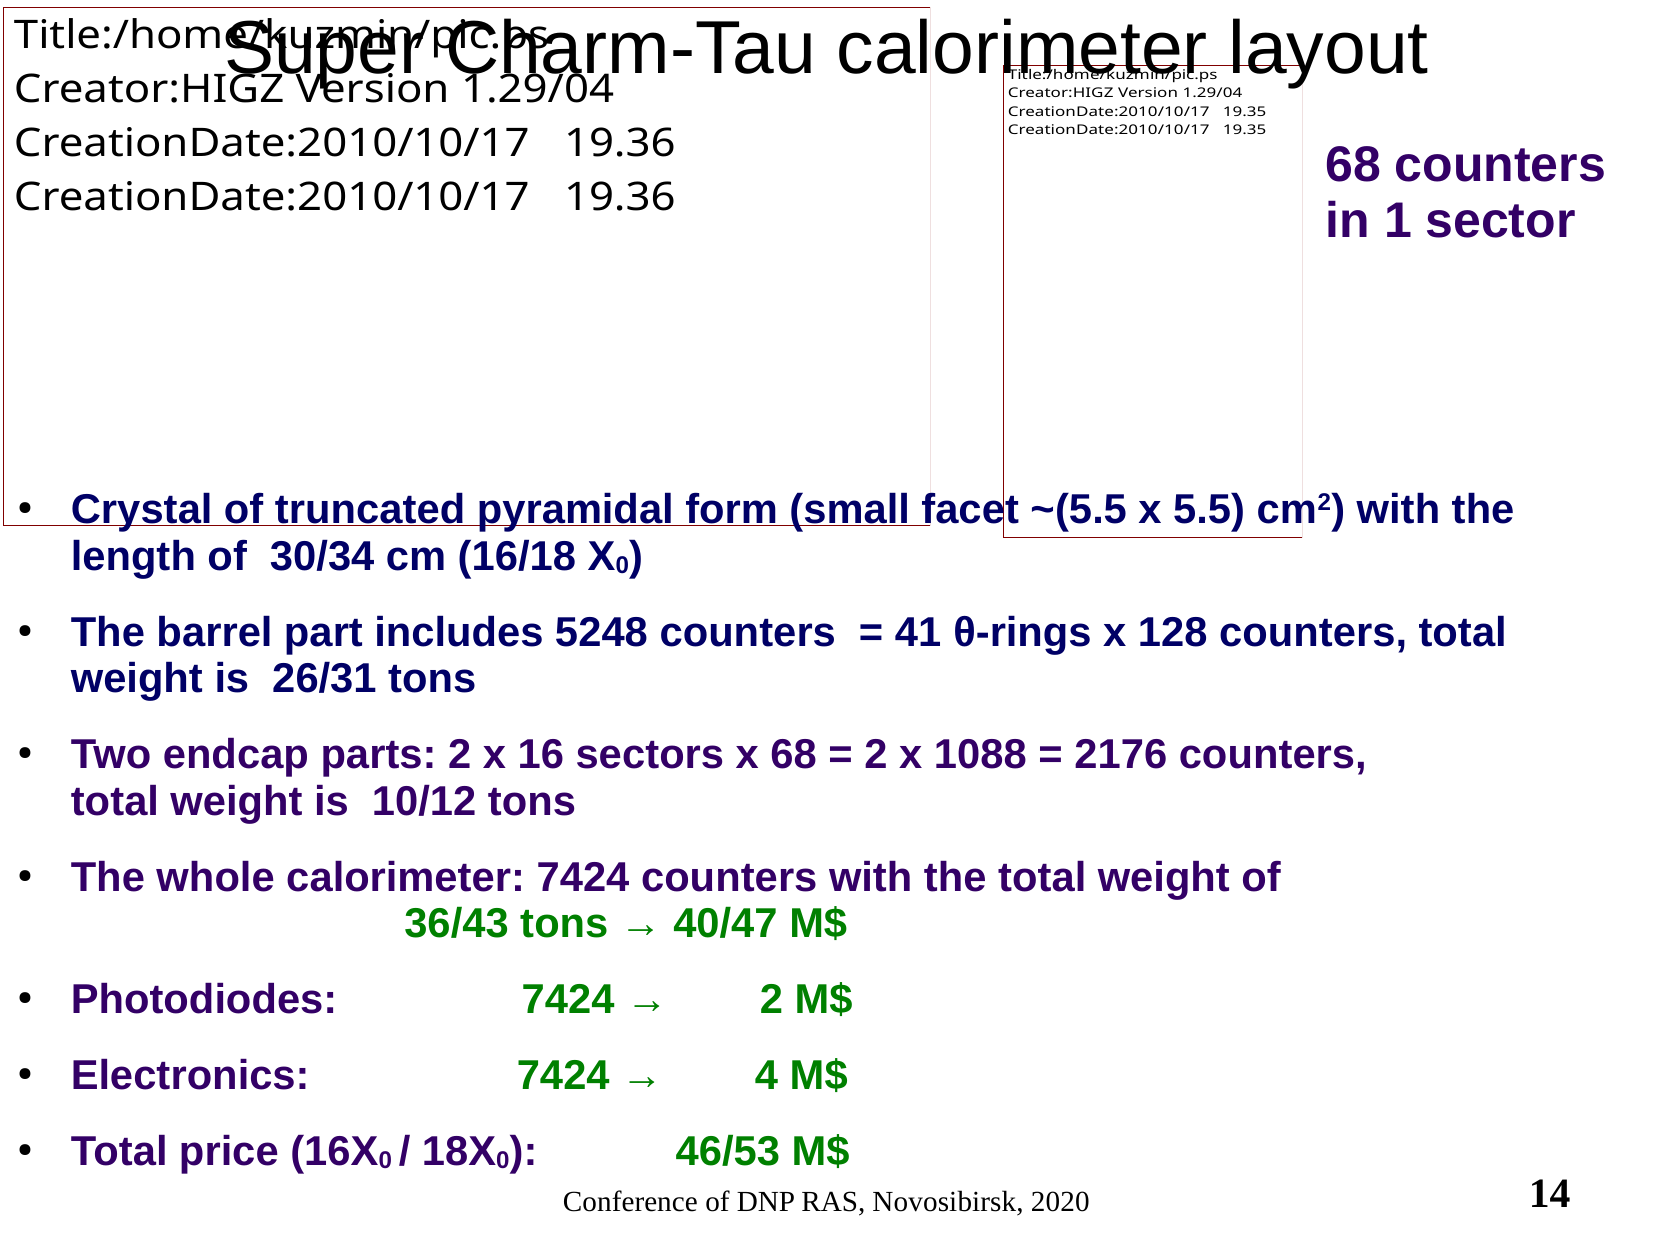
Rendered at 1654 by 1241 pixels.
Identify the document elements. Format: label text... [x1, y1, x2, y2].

list Crystal of truncated pyramidal form (small facet ~(5.5 x 5.5) cm2) with the length of 30/34 cm (16/18 X0) The barrel part includes 5248 counters = 41 θ-rings x 128 counters, total weight is 26/31 tons Two endcap parts: 2 x 16 sectors x 68 = 2 x 1088 = 2176 counters, total weight is 10/12 tons The whole calorimeter: 7424 counters with the total weight of 36/43 tons → 40/47 M$ Photodiodes: 7424 → 2 M$ Electronics: 7424 → 4 M$ Total price (16X0 / 18X0): 46/53 M$ [0, 486, 1636, 1217]
text_box 68 counters in 1 sector [1310, 128, 1636, 256]
picture [1002, 91, 1303, 486]
picture [0, 4, 931, 486]
title Super Charm-Tau calorimeter layout [82, 6, 1571, 91]
